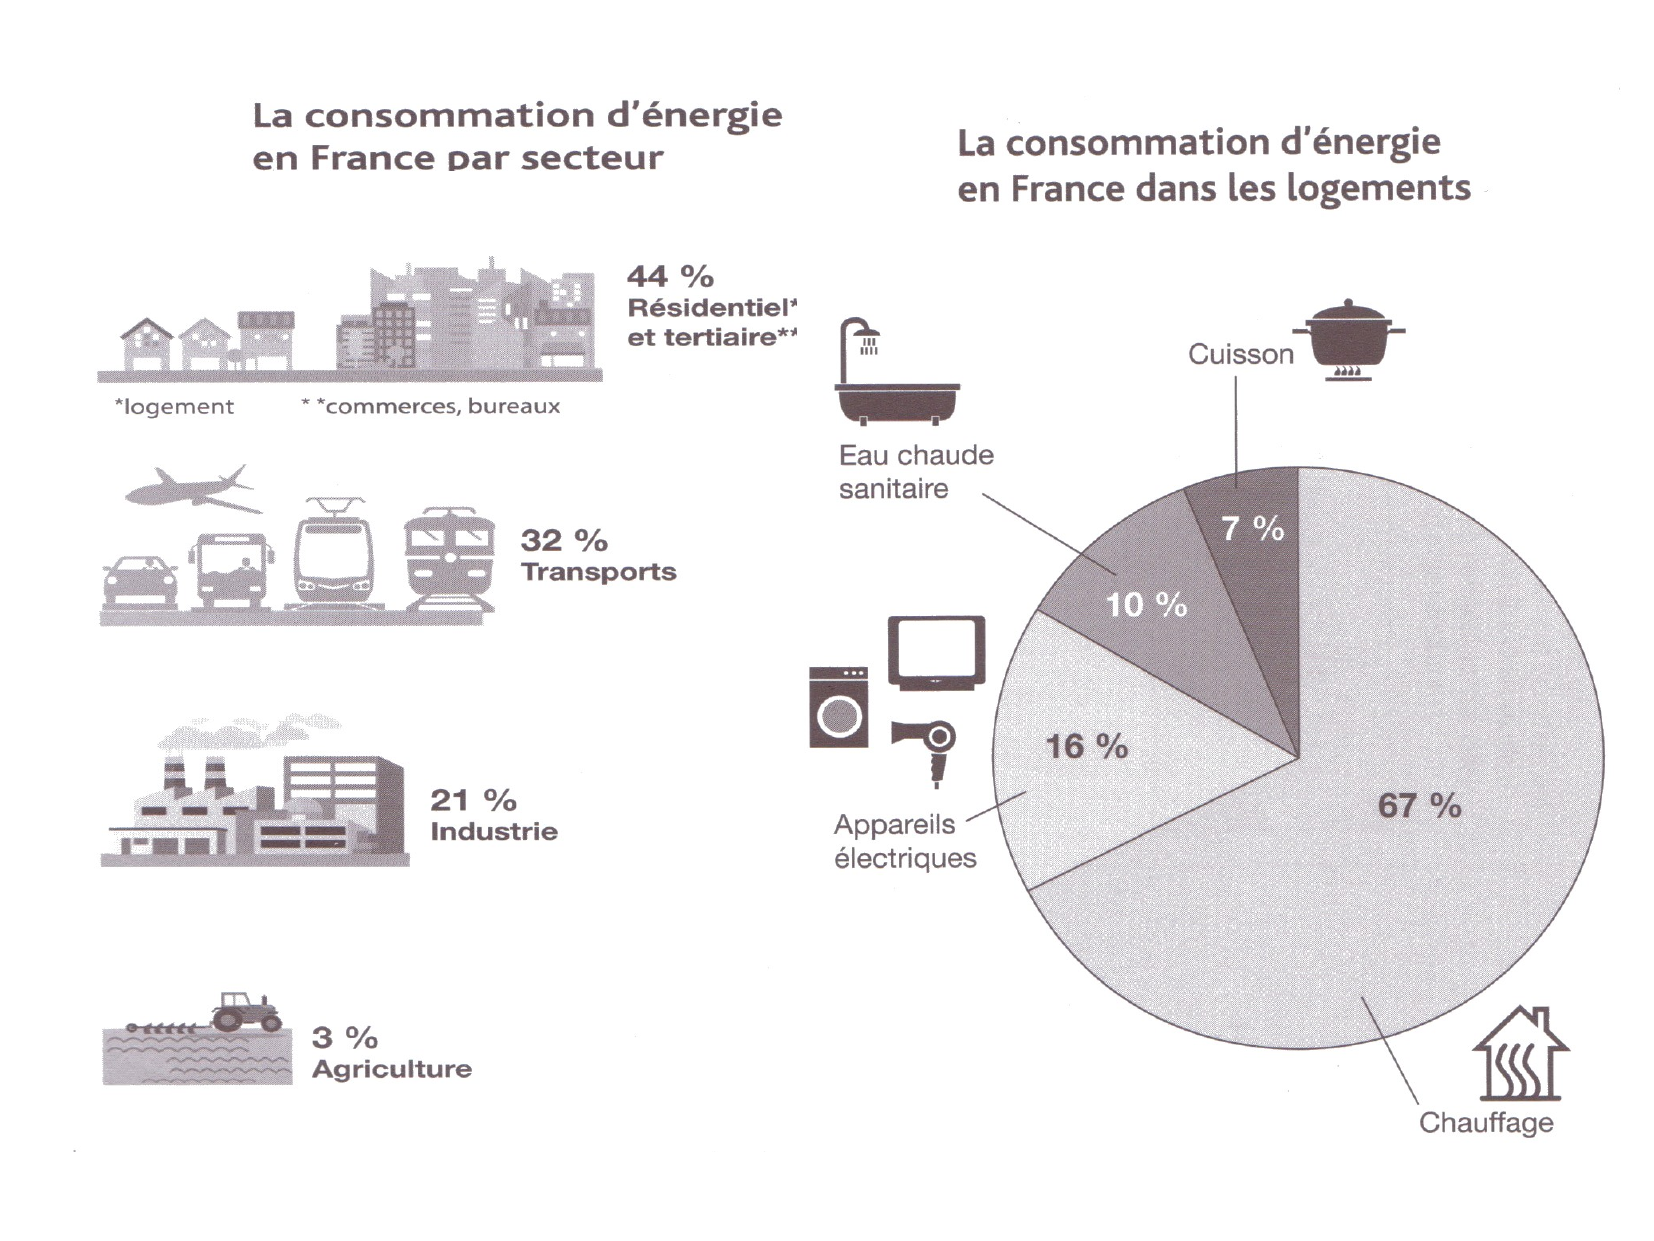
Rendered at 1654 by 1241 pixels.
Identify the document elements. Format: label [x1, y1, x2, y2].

picture [59, 58, 1625, 1182]
